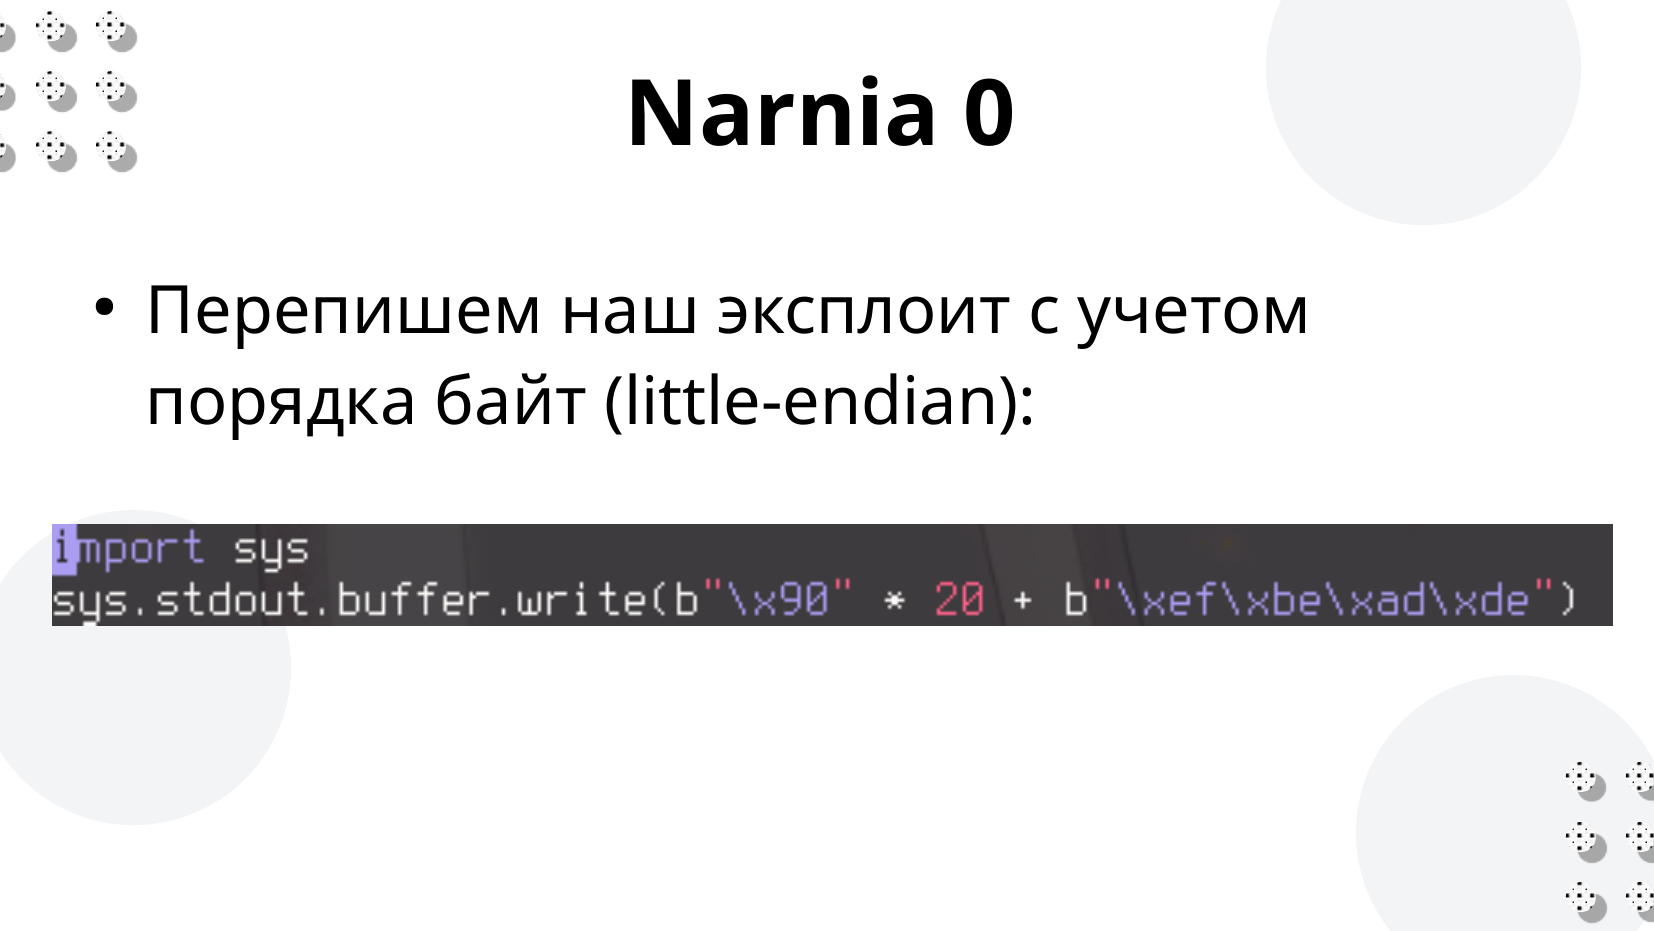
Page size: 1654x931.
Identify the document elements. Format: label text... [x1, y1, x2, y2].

picture [0, 134, 7, 159]
picture [1625, 881, 1654, 912]
title Narnia 0 [76, 32, 1565, 188]
picture [35, 11, 66, 42]
picture [1625, 821, 1654, 853]
picture [1625, 761, 1654, 792]
picture [35, 71, 66, 102]
picture [35, 131, 67, 162]
picture [1565, 882, 1596, 913]
picture [1565, 761, 1596, 793]
picture [0, 74, 6, 99]
picture [1565, 821, 1596, 853]
picture [0, 14, 6, 39]
picture [52, 524, 1613, 626]
list Перепишем наш эксплоит с учетом порядка байт (little-endian): [75, 262, 1574, 451]
picture [95, 11, 126, 32]
